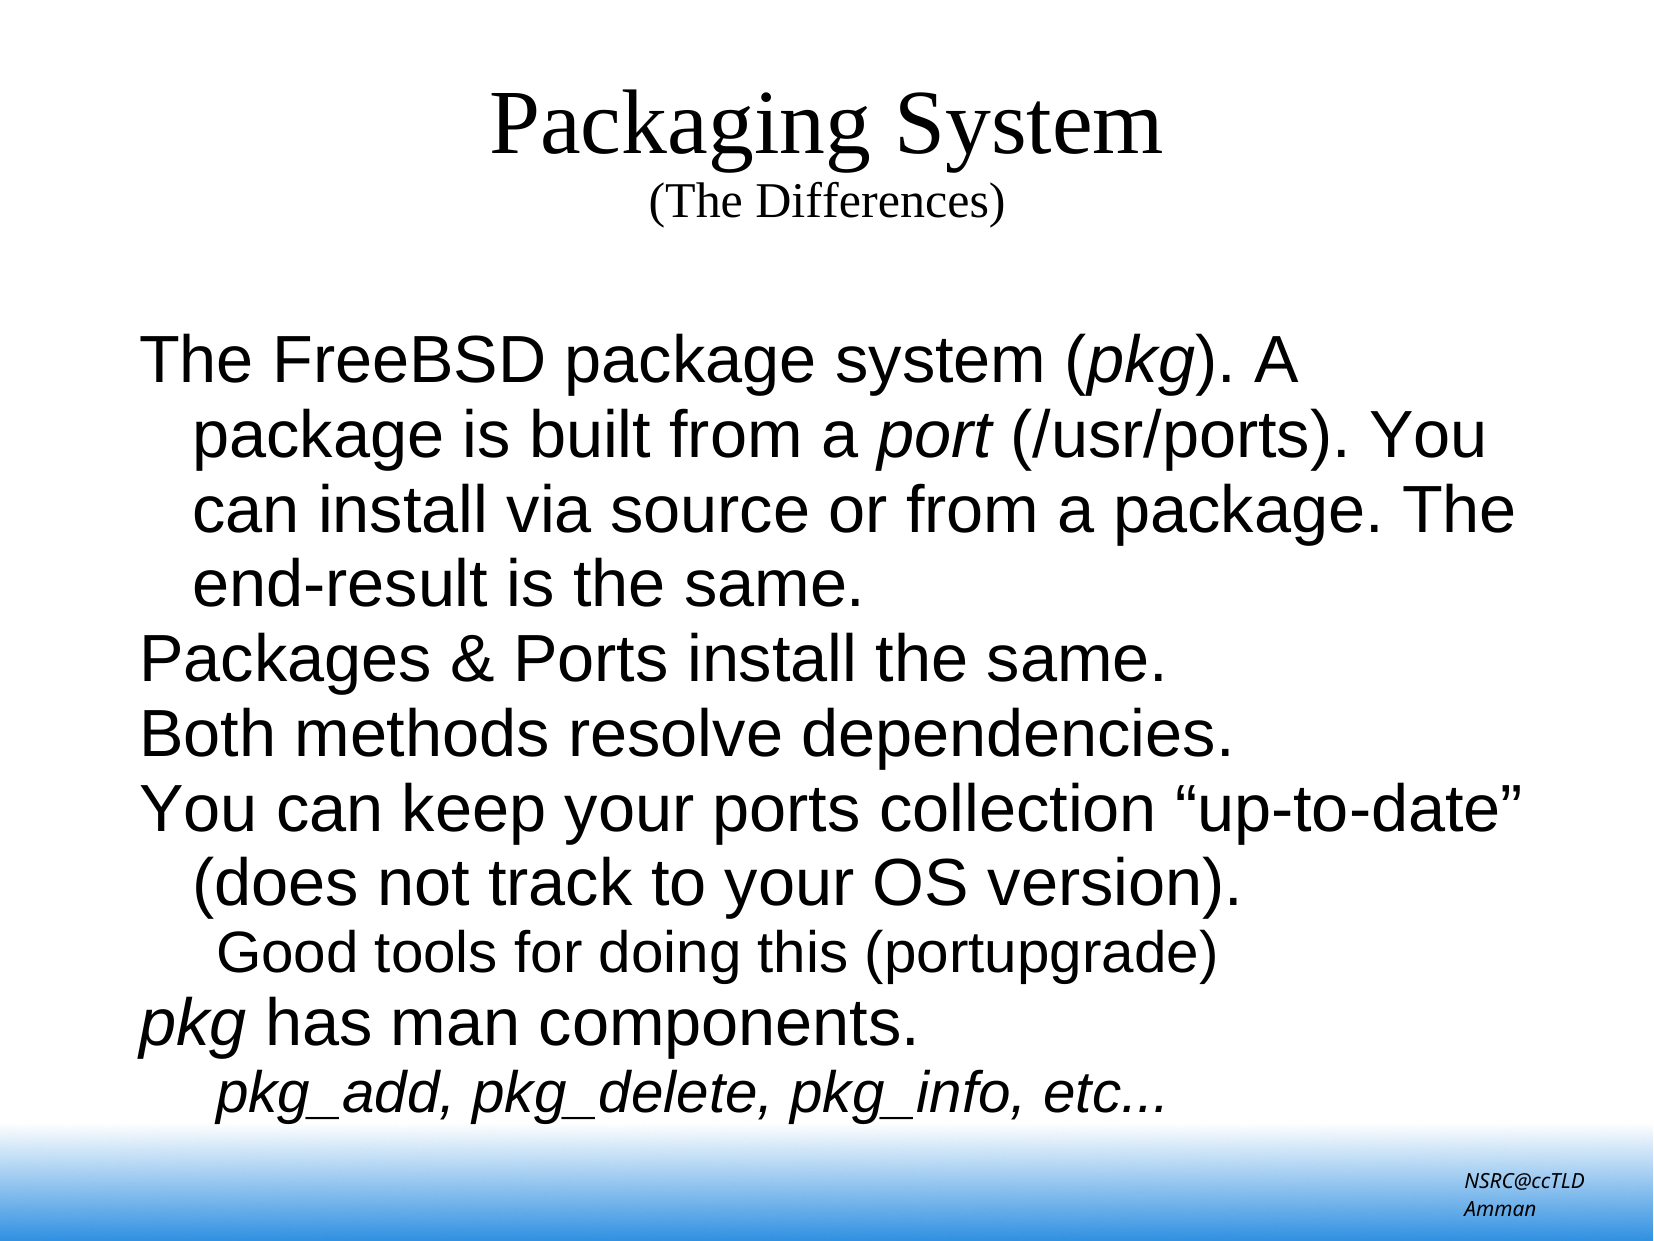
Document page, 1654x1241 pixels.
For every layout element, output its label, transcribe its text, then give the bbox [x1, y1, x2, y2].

list The FreeBSD package system (pkg). A package is built from a port (/usr/ports). You can install via source or from a package. The end-result is the same. Packages & Ports install the same. Both methods resolve dependencies. You can keep your ports collection “up-to-date” (does not track to your OS version). Good tools for doing this (portupgrade) pkg has man components. pkg_add, pkg_delete, pkg_info, etc... [121, 322, 1561, 1133]
title Packaging System (The Differences) [121, 46, 1534, 254]
picture [0, 1122, 1653, 1241]
